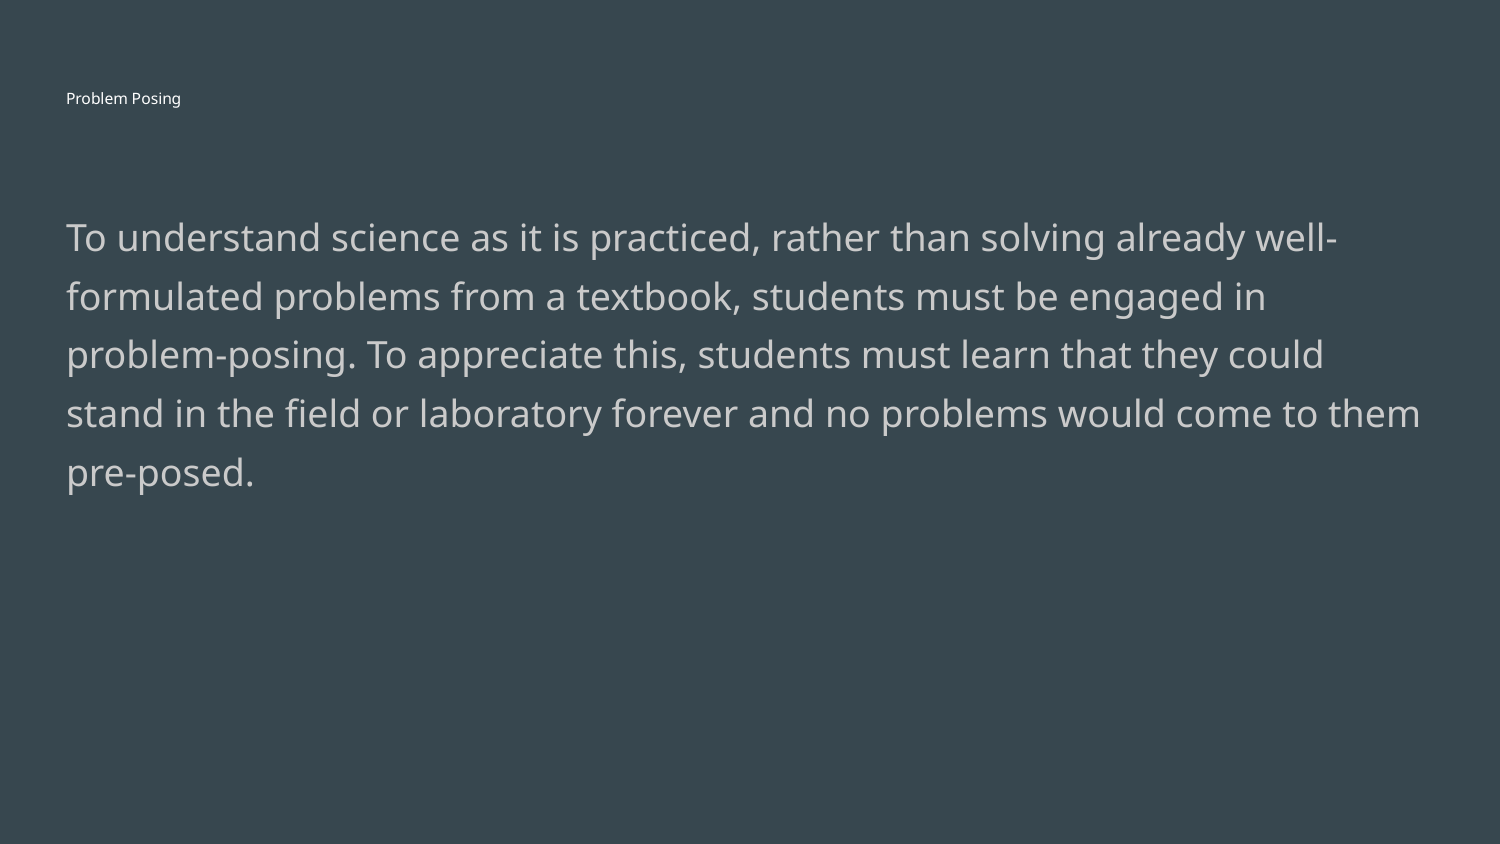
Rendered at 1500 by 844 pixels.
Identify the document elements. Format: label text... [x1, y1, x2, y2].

title Problem Posing [51, 72, 1449, 167]
list To understand science as it is practiced, rather than solving already well-formulated problems from a textbook, students must be engaged in problem-posing. To appreciate this, students must learn that they could stand in the field or laboratory forever and no problems would come to them pre-posed. [51, 189, 1449, 750]
